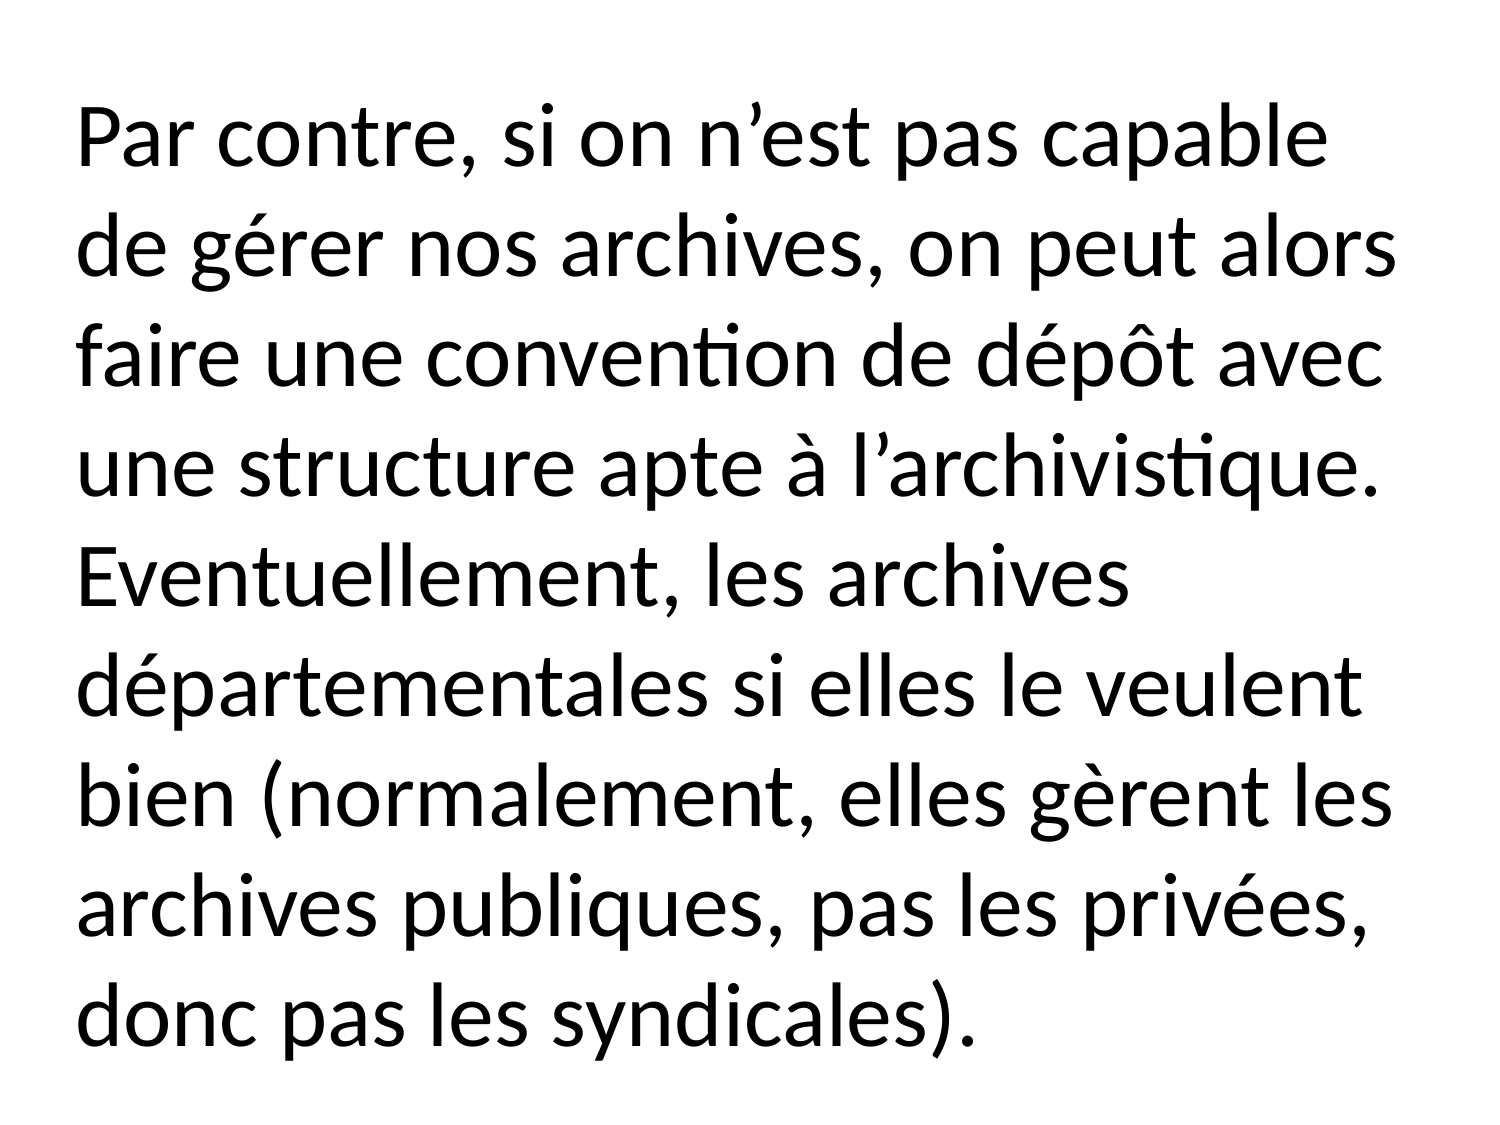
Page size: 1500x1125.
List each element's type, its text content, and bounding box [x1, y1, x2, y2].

title Par contre, si on n’est pas capable de gérer nos archives, on peut alors faire une convention de dépôt avec une structure apte à l’archivistique. Eventuellement, les archives départementales si elles le veulent bien (normalement, elles gèrent les archives publiques, pas les privées, donc pas les syndicales). [75, 45, 1425, 1094]
